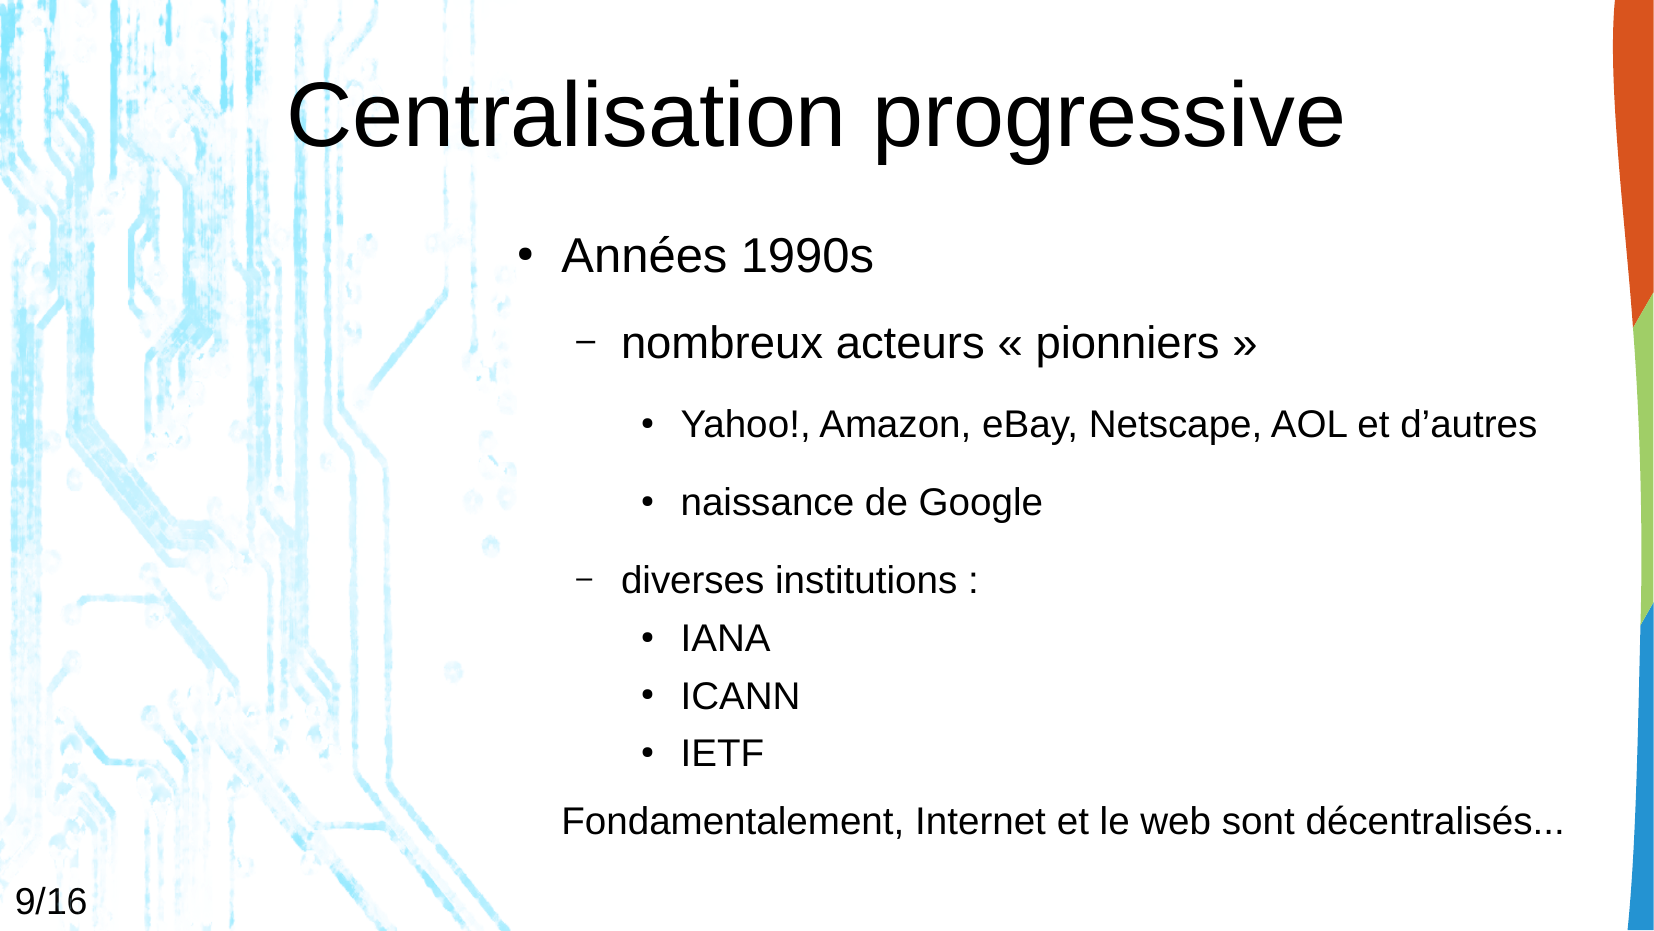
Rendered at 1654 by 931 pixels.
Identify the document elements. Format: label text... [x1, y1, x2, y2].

picture [0, 0, 517, 931]
list Années 1990s nombreux acteurs « pionniers » Yahoo!, Amazon, eBay, Netscape, AOL et d’autres naissance de Google diverses institutions : IANA ICANN IETF Fondamentalement, Internet et le web sont décentralisés... [501, 228, 1571, 857]
title Centralisation progressive [104, 37, 1530, 193]
